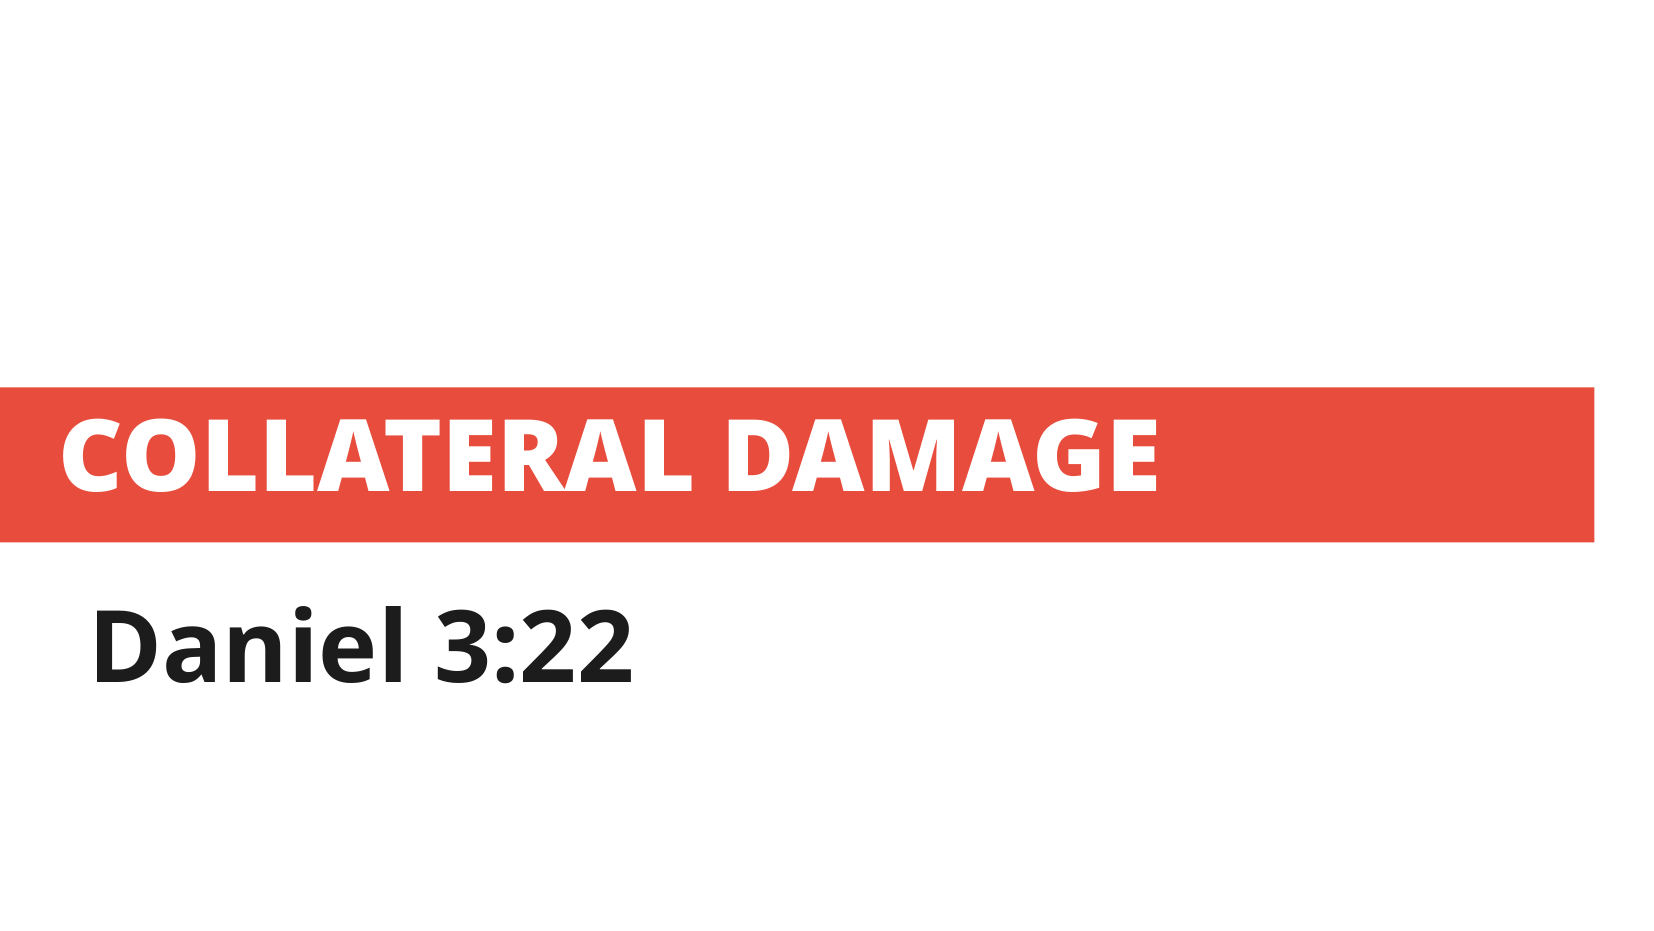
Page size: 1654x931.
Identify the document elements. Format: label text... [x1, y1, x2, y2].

subtitle Daniel 3:22 [88, 575, 1595, 886]
title COLLATERAL DAMAGE [59, 409, 1595, 521]
